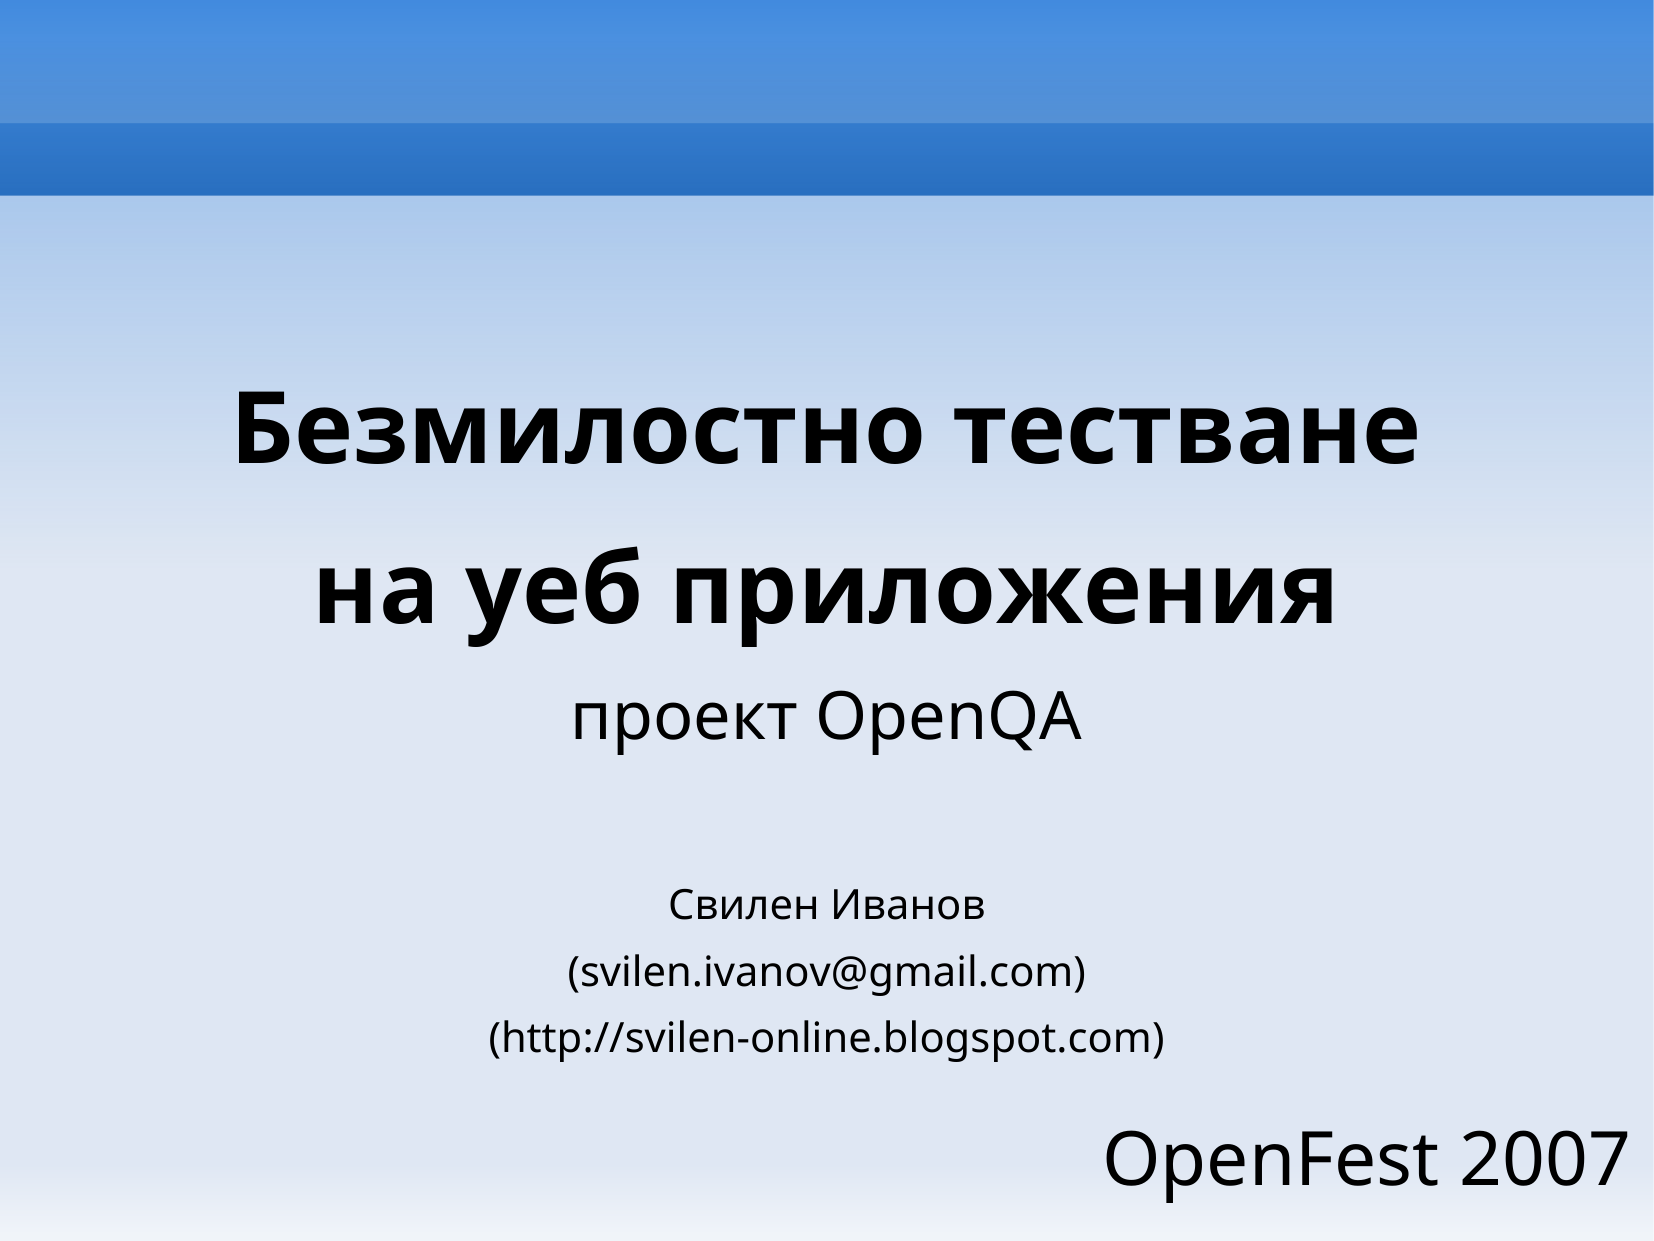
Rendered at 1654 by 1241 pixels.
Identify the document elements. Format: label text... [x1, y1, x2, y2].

text_box OpenFest 2007 [1087, 1097, 1612, 1201]
text_box Безмилостно тестване на уеб приложения проект OpenQA Свилен Иванов (svilen.ivanov@gmail.com) (http://svilen-online.blogspot.com) [82, 290, 1571, 1109]
picture [0, 0, 1654, 1241]
